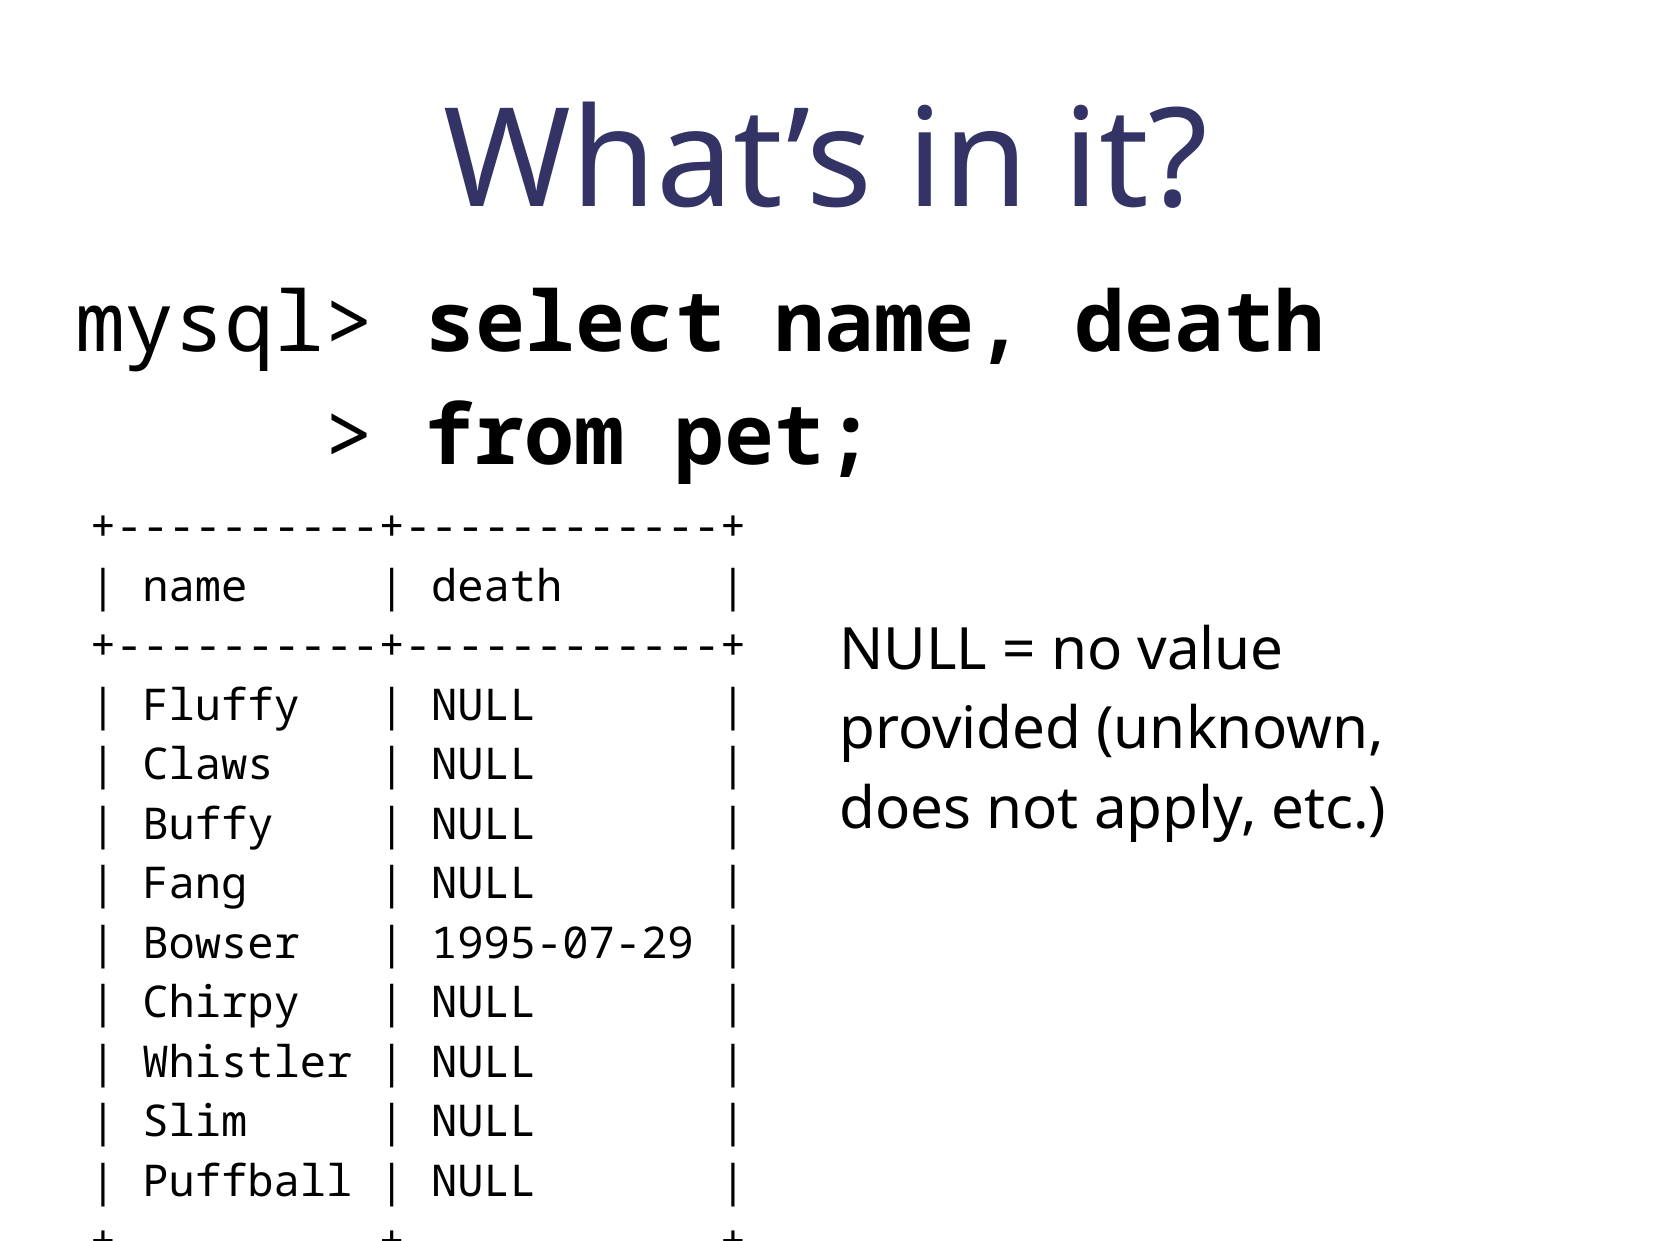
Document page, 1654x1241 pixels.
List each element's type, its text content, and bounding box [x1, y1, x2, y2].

title What’s in it? [0, 56, 1654, 250]
text_box NULL = no value provided (unknown, does not apply, etc.) [825, 600, 1538, 828]
subtitle mysql> select name, death > from pet; [75, 290, 1564, 487]
text_box +----------+------------+ | name | death | +----------+------------+ | Fluffy | NULL | | Claws | NULL | | Buffy | NULL | | Fang | NULL | | Bowser | 1995-07-29 | | Chirpy | NULL | | Whistler | NULL | | Slim | NULL | | Puffball | NULL | +----------+------------+ 9 rows in set (0.00 sec) [75, 487, 1613, 1223]
